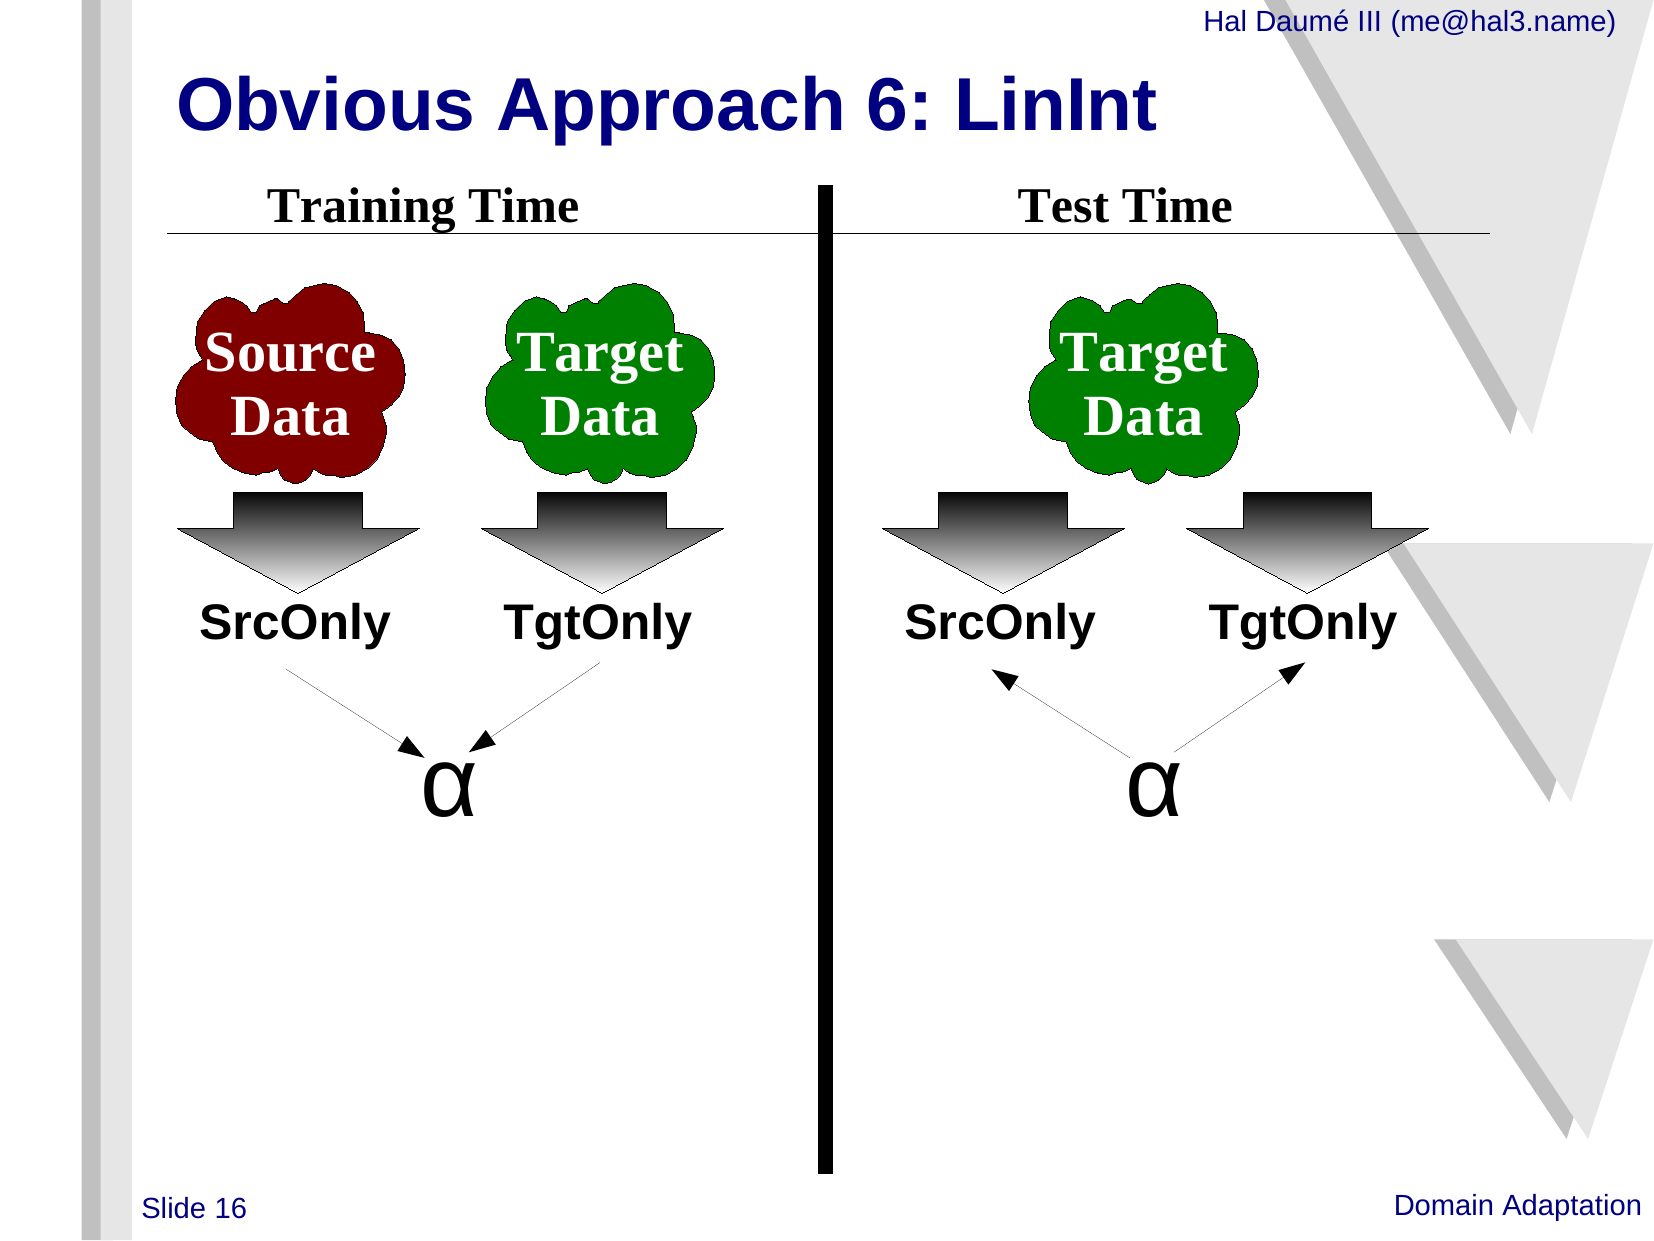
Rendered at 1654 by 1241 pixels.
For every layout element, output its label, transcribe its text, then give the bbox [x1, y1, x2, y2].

text_box [177, 492, 420, 594]
text_box TgtOnly [1208, 594, 1394, 651]
text_box SrcOnly [199, 594, 388, 651]
text_box [882, 492, 1125, 594]
text_box TgtOnly [503, 594, 689, 651]
text_box Test Time [1017, 178, 1229, 233]
text_box α [1125, 725, 1184, 838]
text_box Source Data [175, 283, 406, 484]
text_box [481, 492, 724, 594]
text_box α [420, 725, 479, 838]
text_box [1186, 492, 1429, 594]
text_box Target Data [1028, 283, 1259, 485]
text_box Training Time [266, 178, 574, 233]
text_box Target Data [485, 283, 715, 484]
title Obvious Approach 6: LinInt [176, 44, 1509, 166]
text_box SrcOnly [904, 594, 1093, 651]
